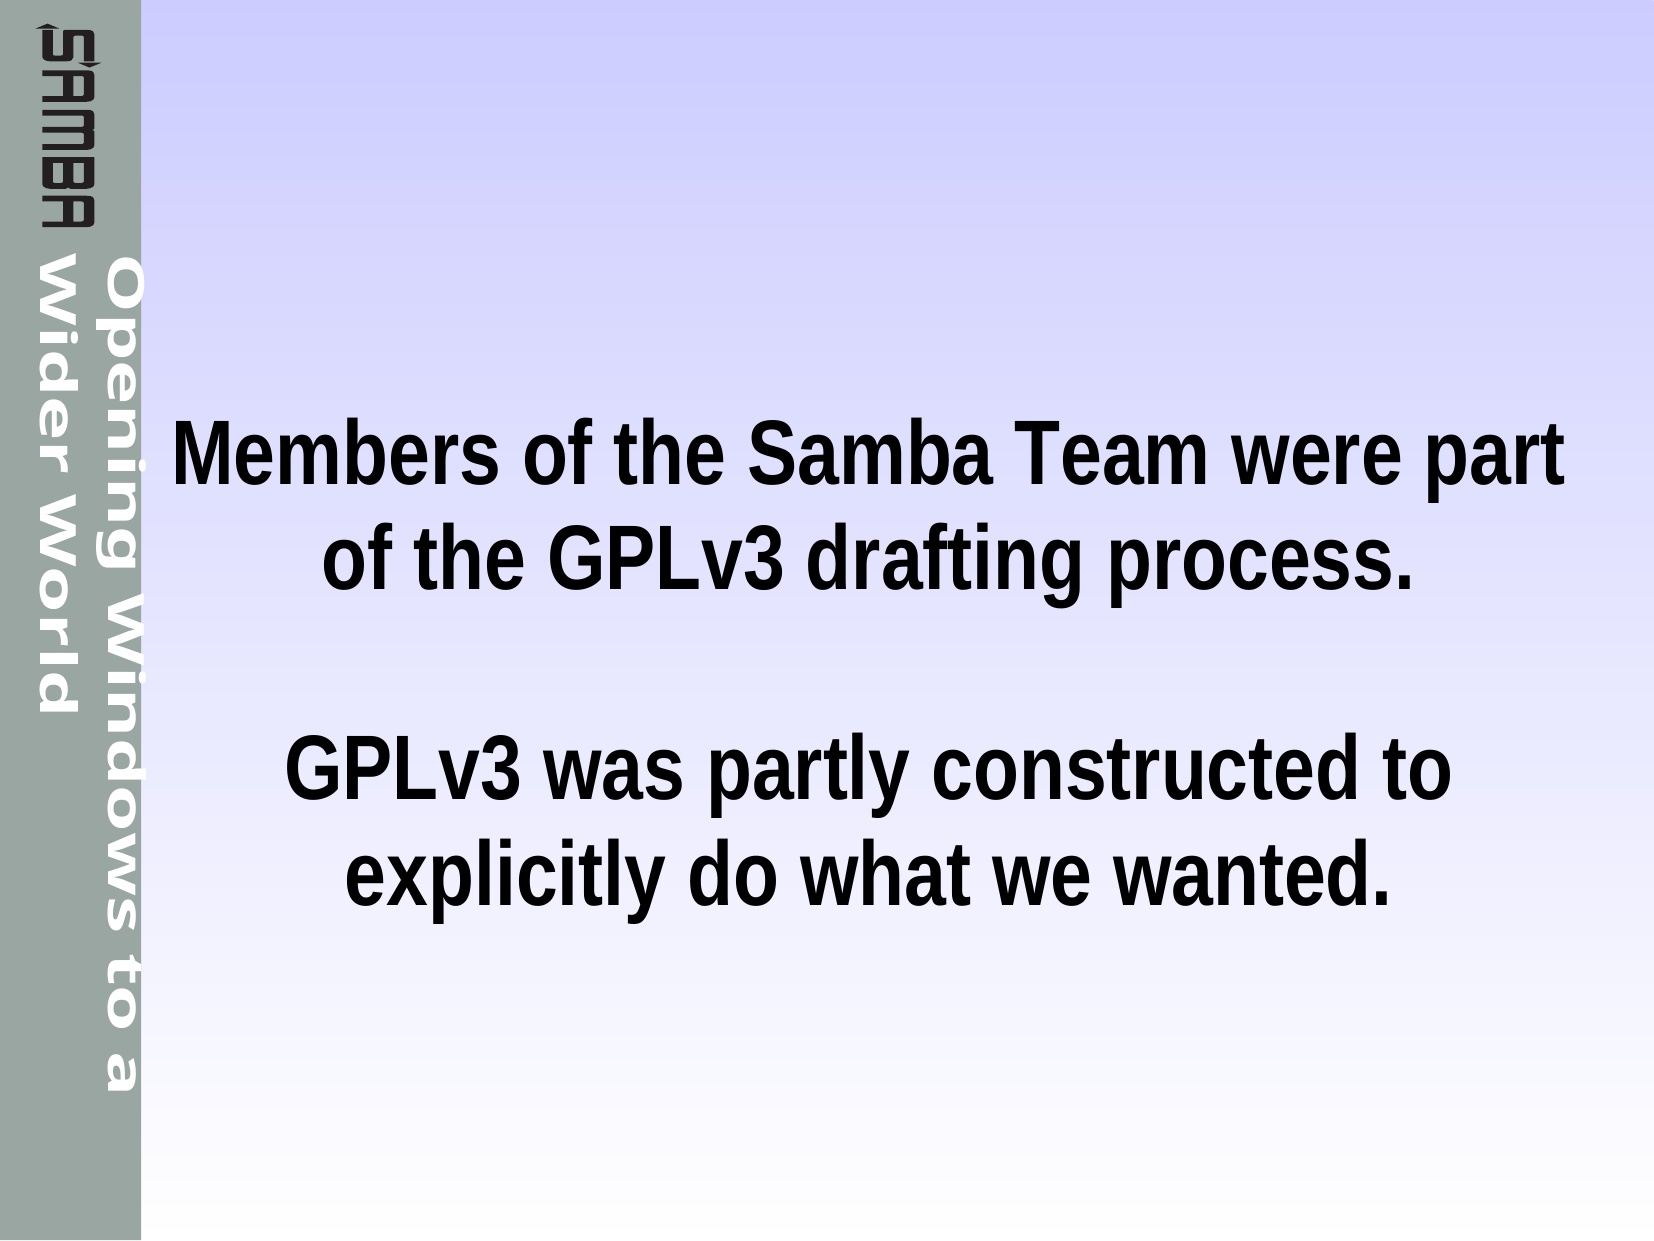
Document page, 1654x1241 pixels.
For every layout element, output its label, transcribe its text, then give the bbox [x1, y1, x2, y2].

title Members of the Samba Team were part of the GPLv3 drafting process. GPLv3 was partly constructed to explicitly do what we wanted. [163, 32, 1576, 1186]
